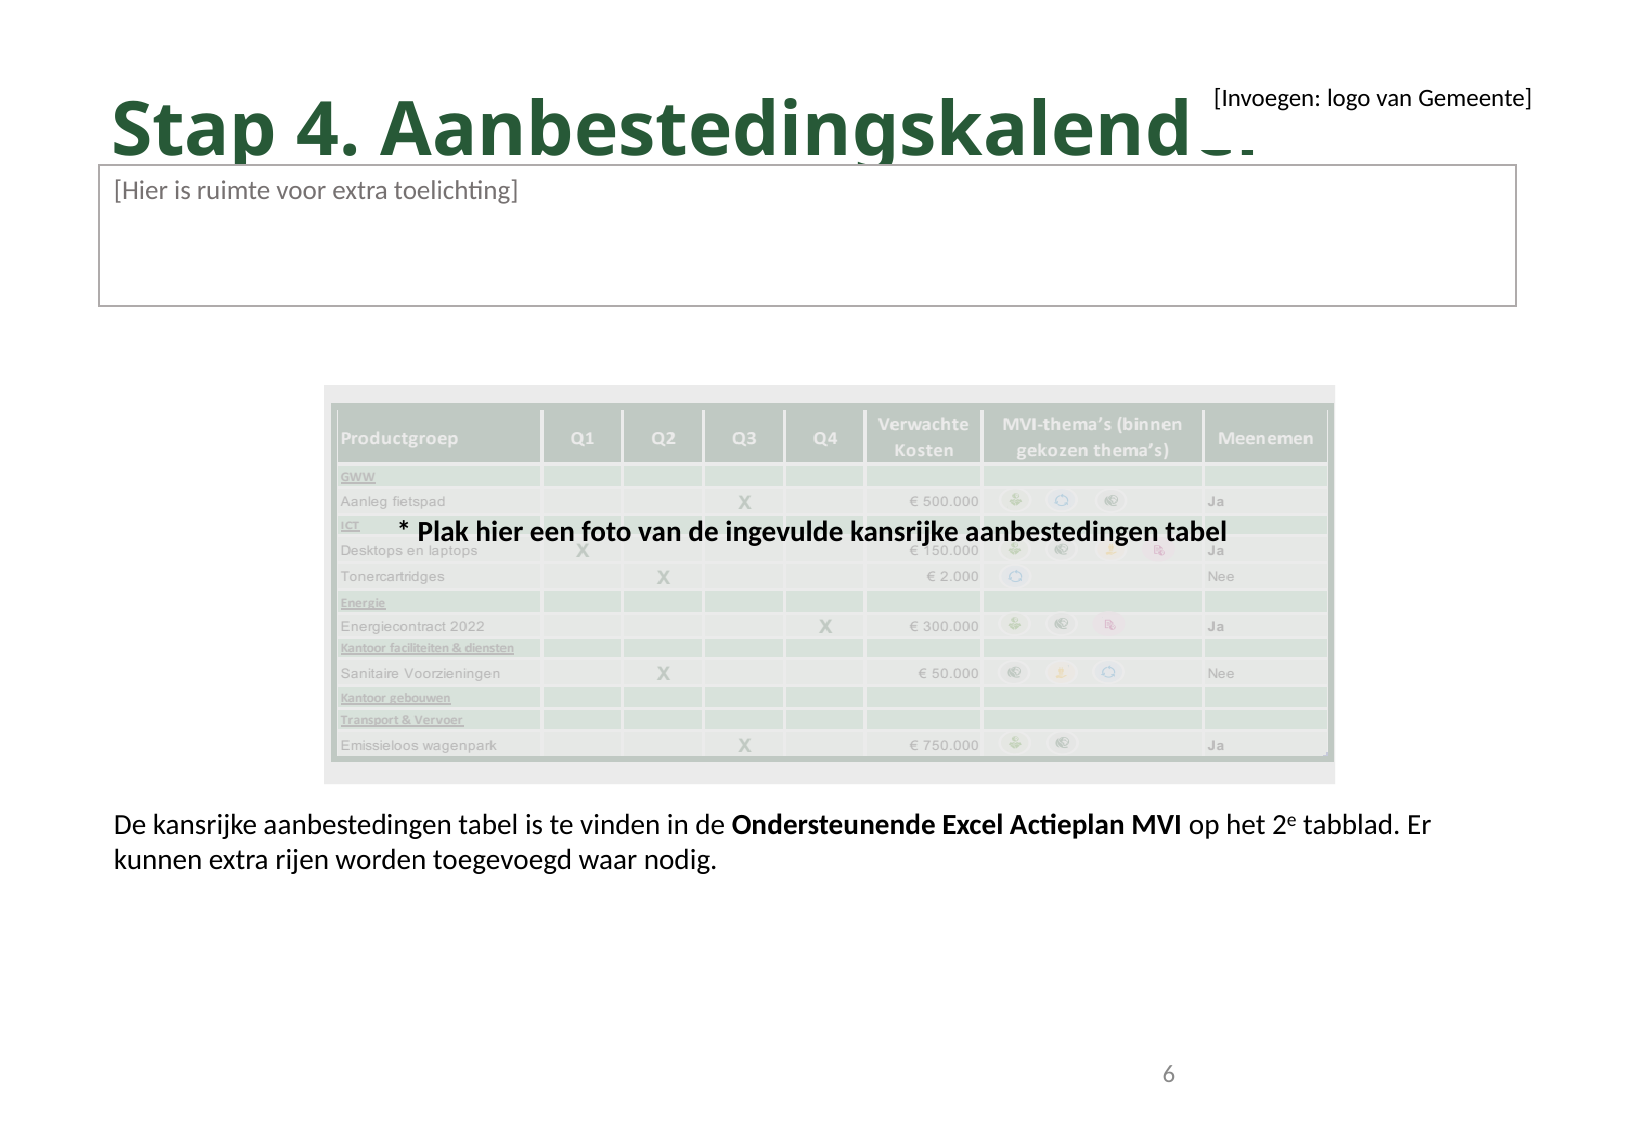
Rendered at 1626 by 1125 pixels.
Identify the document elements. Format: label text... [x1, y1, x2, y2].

text_box 6 [1147, 1042, 1514, 1103]
text_box * Plak hier een foto van de ingevulde kansrijke aanbestedingen tabel [0, 504, 1625, 556]
text_box [324, 556, 1335, 784]
text_box Stap 4. Aanbestedingskalender [98, 28, 1613, 179]
text_box [Hier is ruimte voor extra toelichting] [99, 165, 1516, 306]
text_box [324, 385, 1335, 504]
text_box De kansrijke aanbestedingen tabel is te vinden in de Ondersteunende Excel Actieplan MVI op het 2e tabblad. Er kunnen extra rijen worden toegevoegd waar nodig. [99, 798, 1516, 939]
text_box [Invoegen: logo van Gemeente] [1191, 44, 1556, 150]
